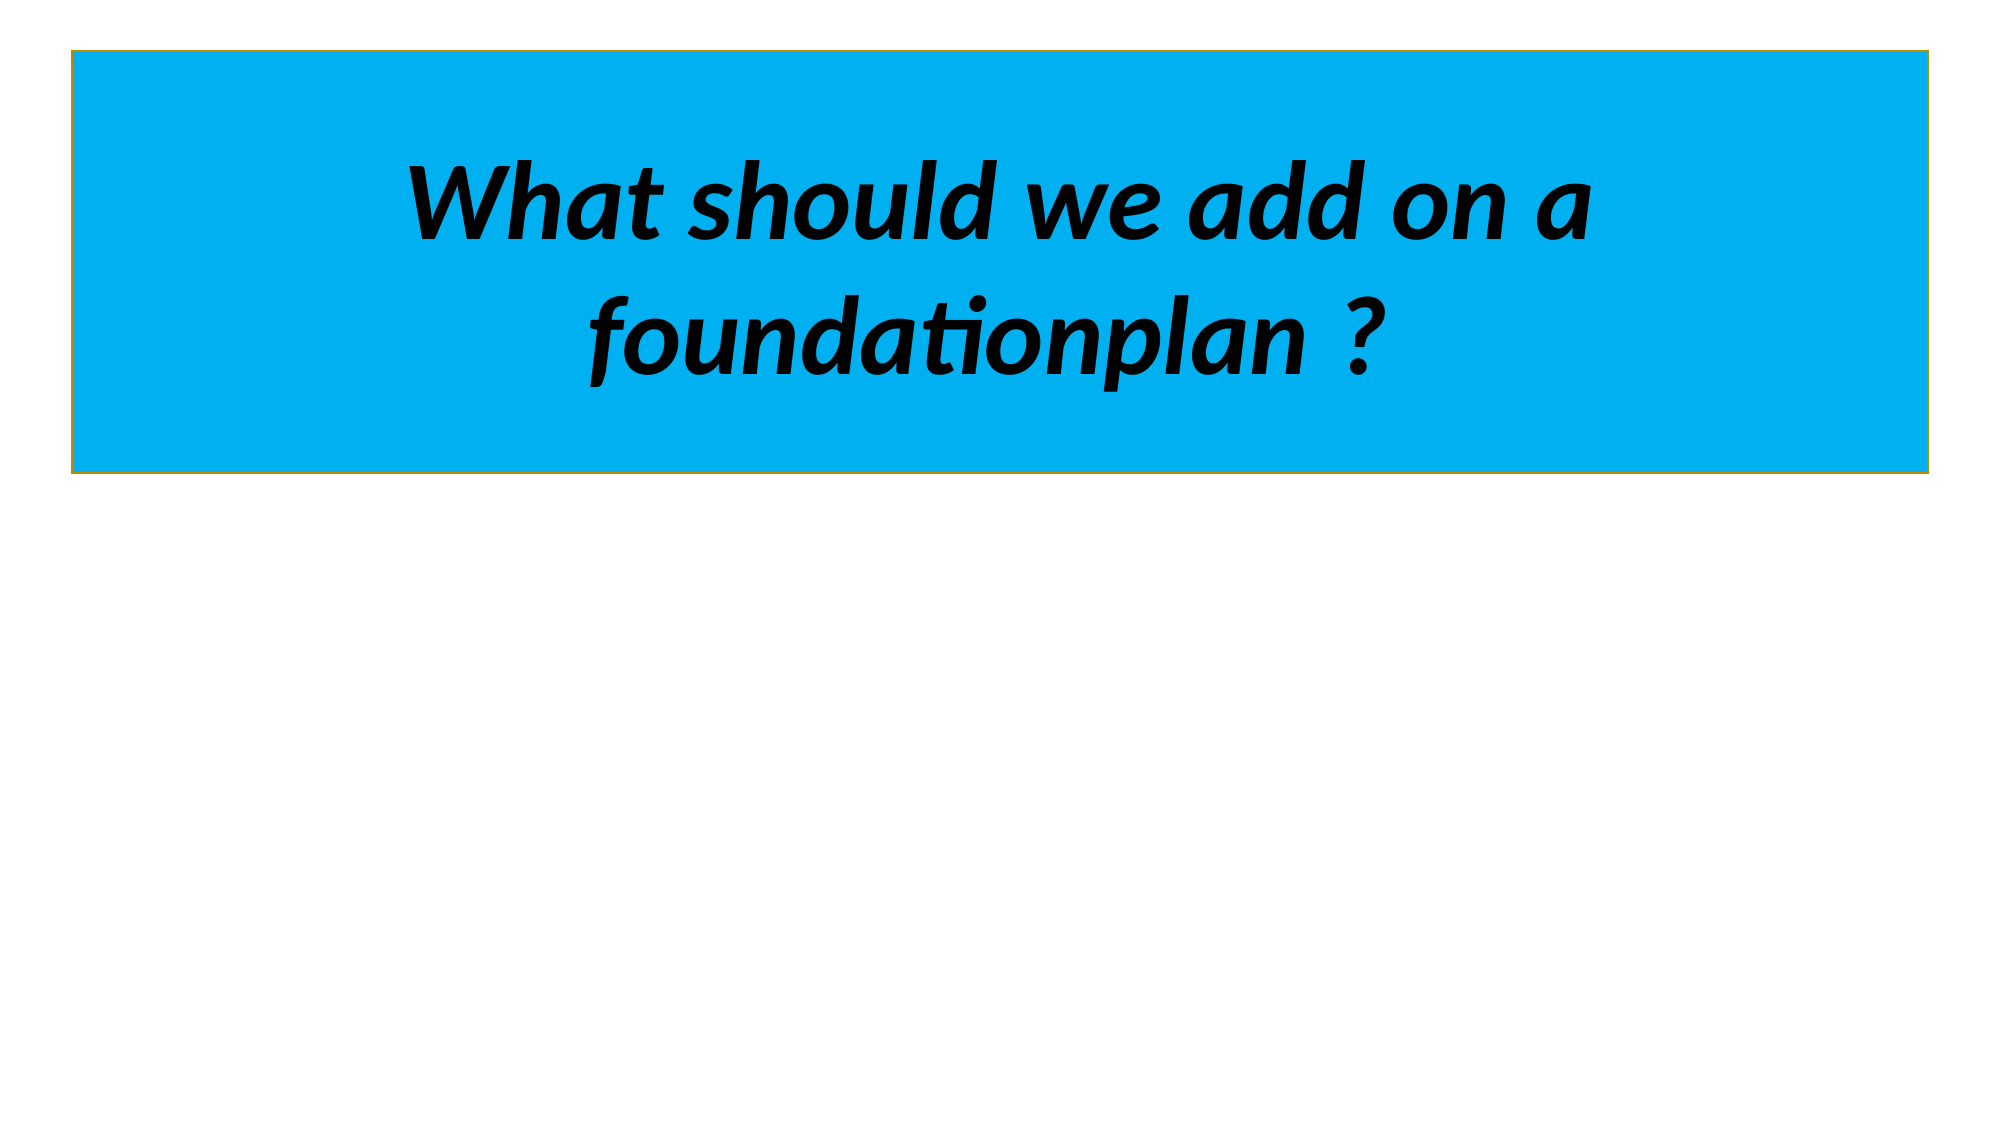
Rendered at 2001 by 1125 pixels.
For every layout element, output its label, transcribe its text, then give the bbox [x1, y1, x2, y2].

text_box What should we add on a foundationplan ? [72, 51, 1928, 473]
